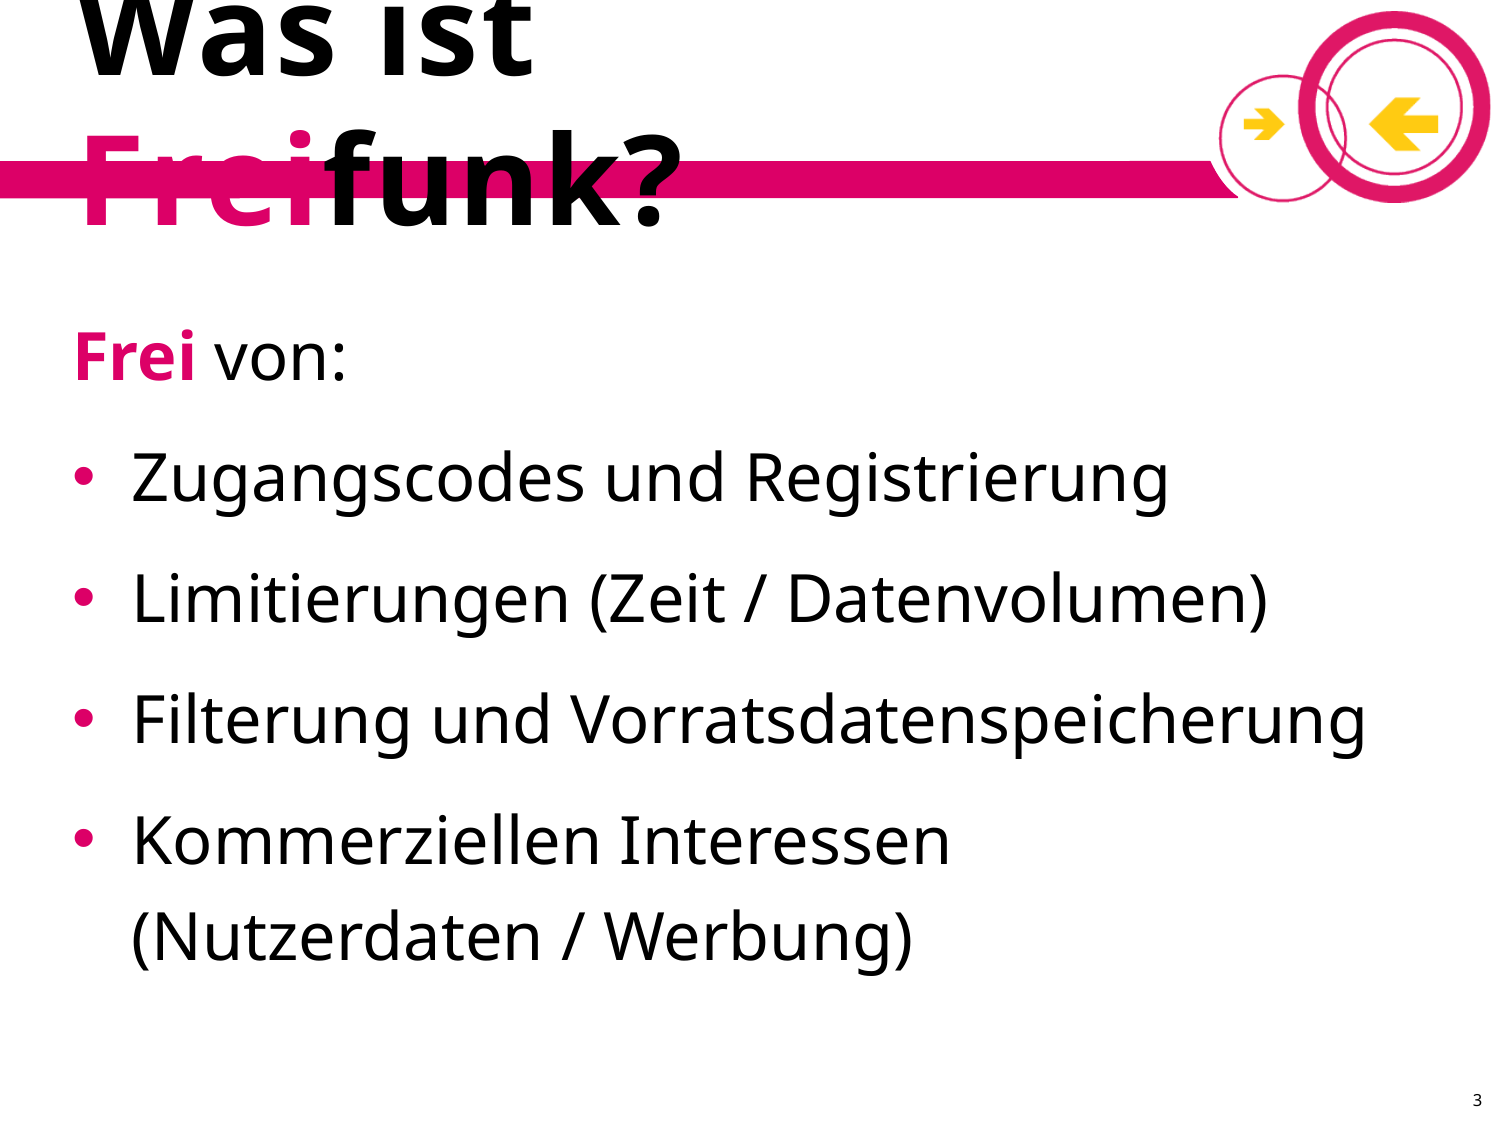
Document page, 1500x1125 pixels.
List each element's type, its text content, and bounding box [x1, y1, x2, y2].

title Was ist Freifunk? [76, 40, 1060, 161]
list Frei von: Zugangscodes und Registrierung Limitierungen (Zeit / Datenvolumen) Filterung und Vorratsdatenspeicherung Kommerziellen Interessen (Nutzerdaten / Werbung) [53, 290, 1447, 1059]
slide_number <Foliennummer> [1202, 1077, 1483, 1125]
picture [1218, 11, 1491, 203]
